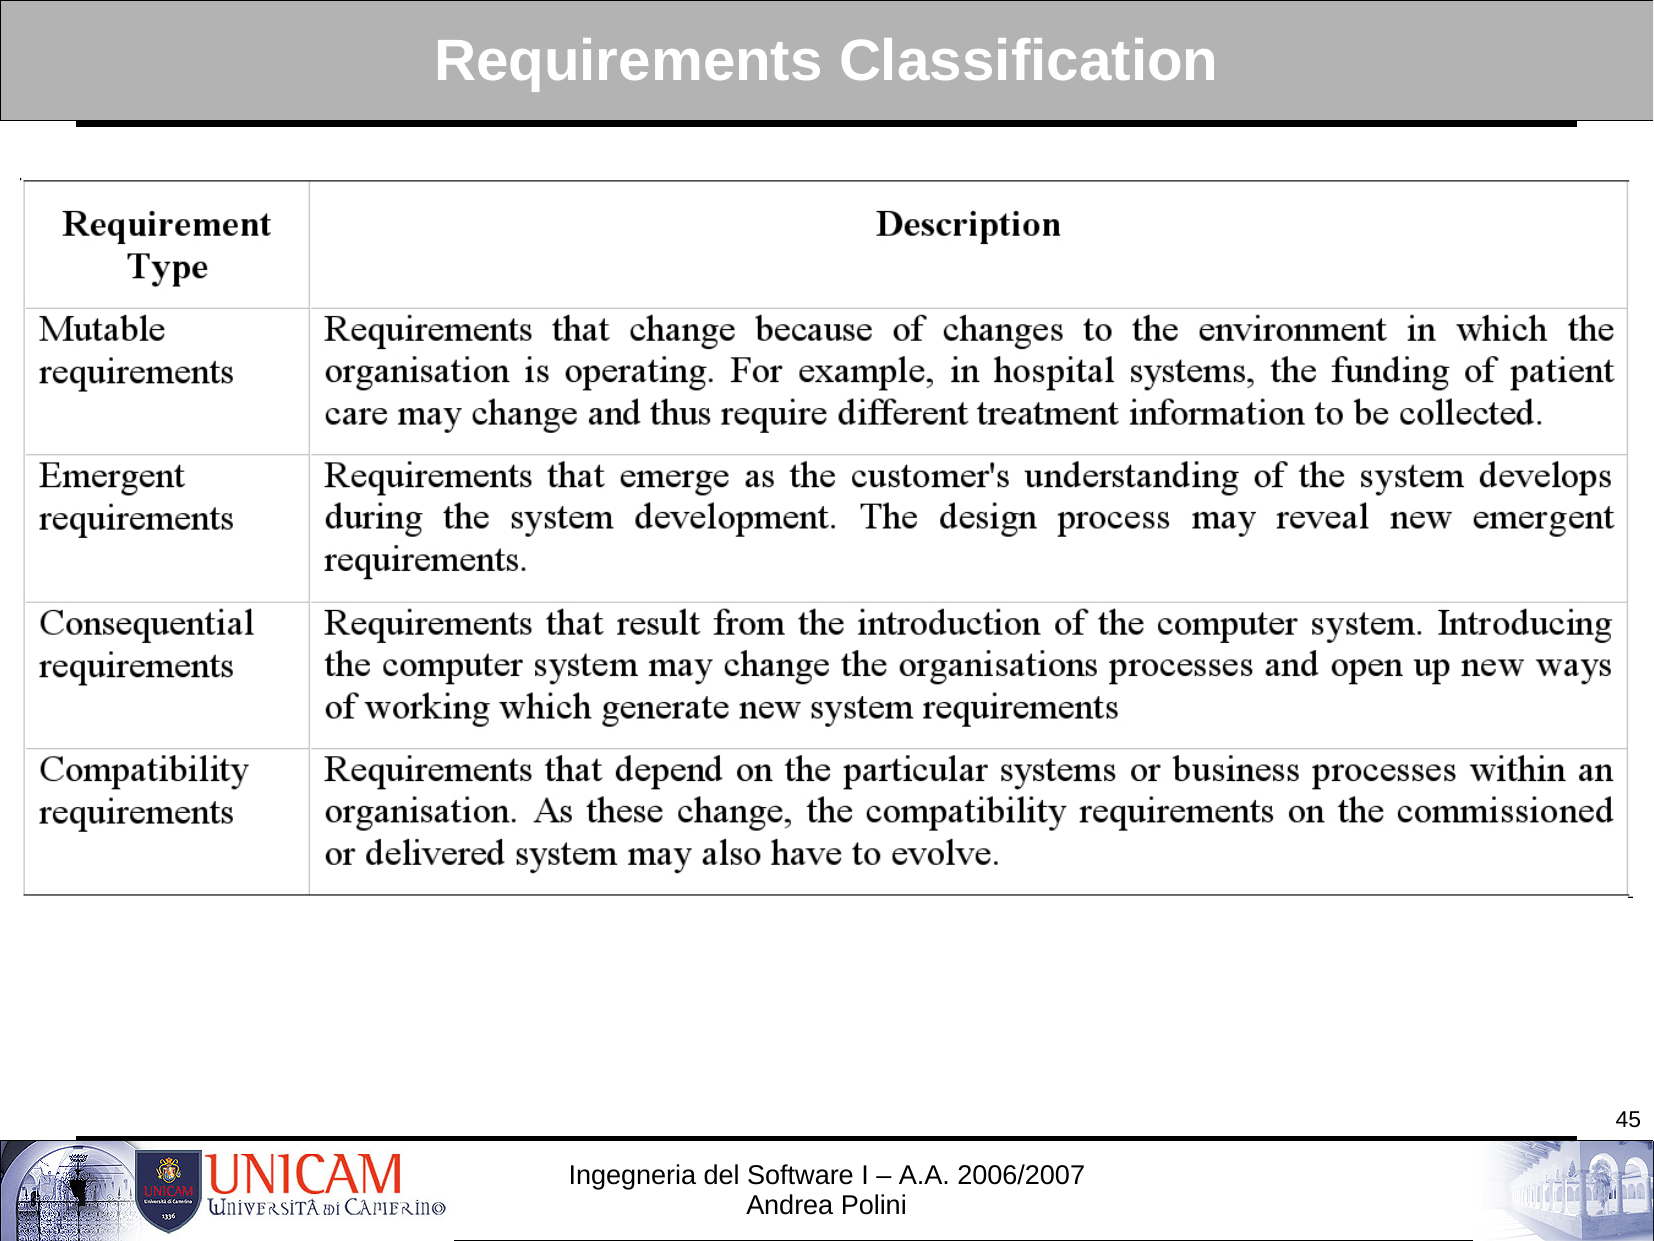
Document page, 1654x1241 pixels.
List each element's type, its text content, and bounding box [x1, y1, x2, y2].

picture [20, 178, 1633, 898]
picture [0, 1141, 454, 1241]
picture [1473, 1141, 1654, 1241]
title Requirements Classification [0, 0, 1653, 121]
